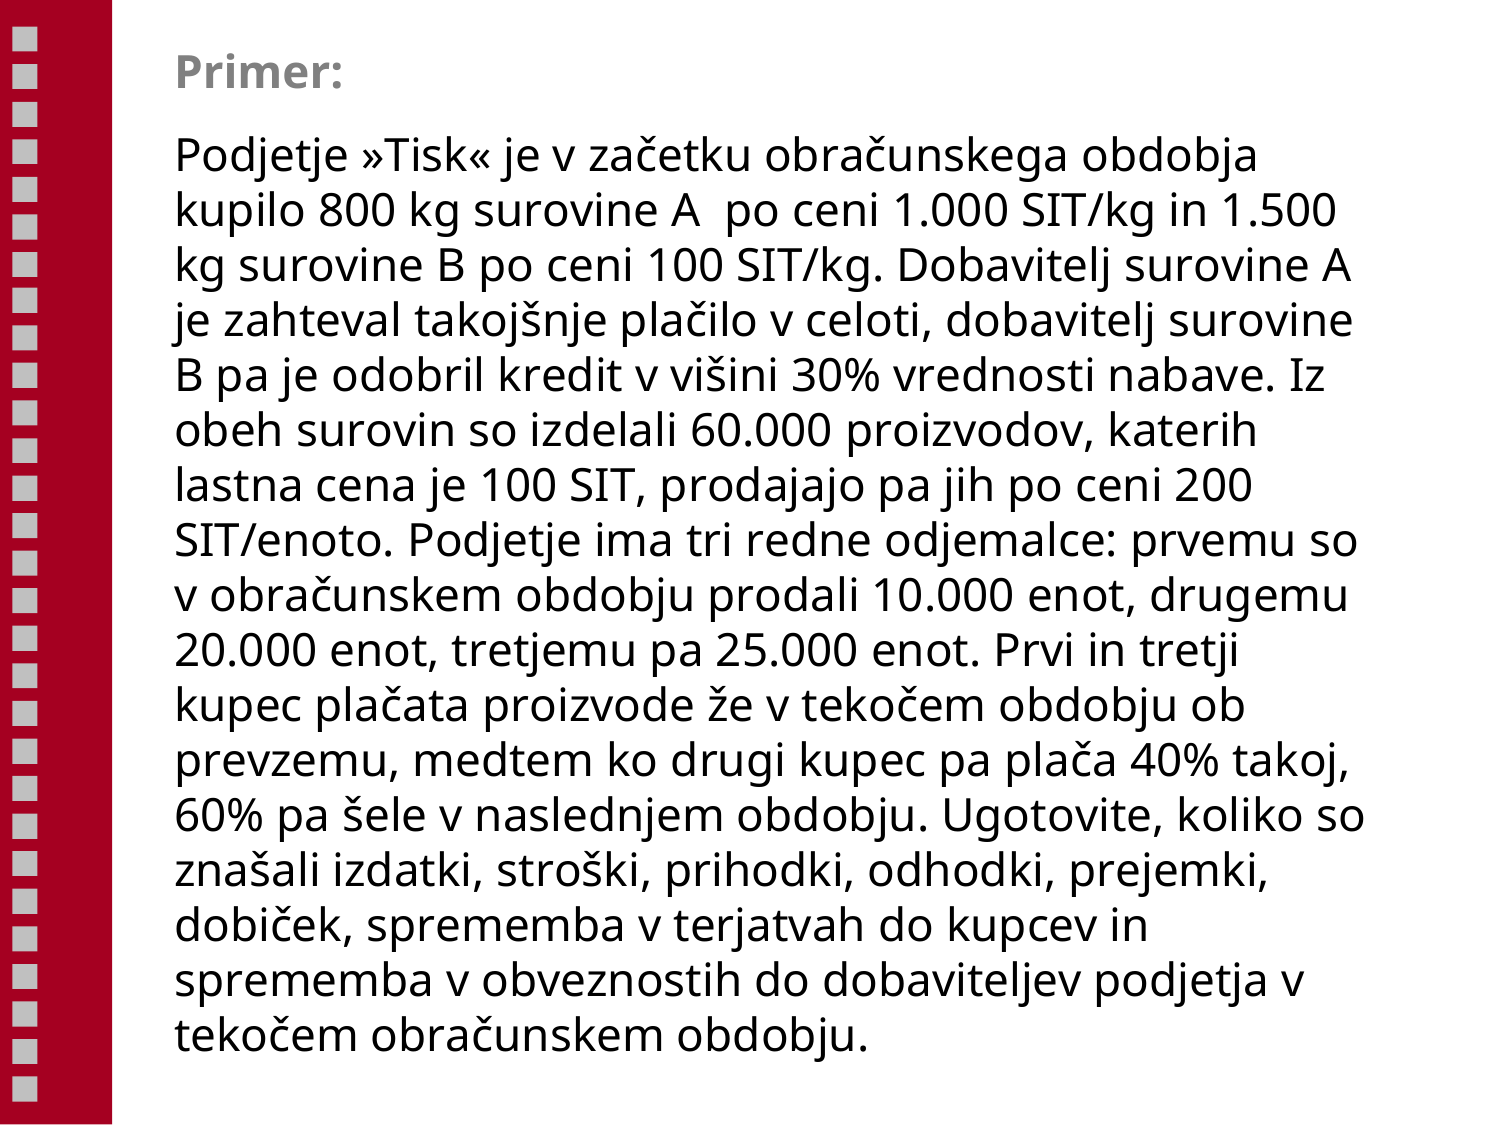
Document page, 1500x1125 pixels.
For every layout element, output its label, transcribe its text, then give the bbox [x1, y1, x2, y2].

text_box Primer: Podjetje »Tisk« je v začetku obračunskega obdobja kupilo 800 kg surovine A po ceni 1.000 SIT/kg in 1.500 kg surovine B po ceni 100 SIT/kg. Dobavitelj surovine A je zahteval takojšnje plačilo v celoti, dobavitelj surovine B pa je odobril kredit v višini 30% vrednosti nabave. Iz obeh surovin so izdelali 60.000 proizvodov, katerih lastna cena je 100 SIT, prodajajo pa jih po ceni 200 SIT/enoto. Podjetje ima tri redne odjemalce: prvemu so v obračunskem obdobju prodali 10.000 enot, drugemu 20.000 enot, tretjemu pa 25.000 enot. Prvi in tretji kupec plačata proizvode že v tekočem obdobju ob prevzemu, medtem ko drugi kupec pa plača 40% takoj, 60% pa šele v naslednjem obdobju. Ugotovite, koliko so znašali izdatki, stroški, prihodki, odhodki, prejemki, dobiček, sprememba v terjatvah do kupcev in sprememba v obveznostih do dobaviteljev podjetja v tekočem obračunskem obdobju. [159, 34, 1388, 1069]
